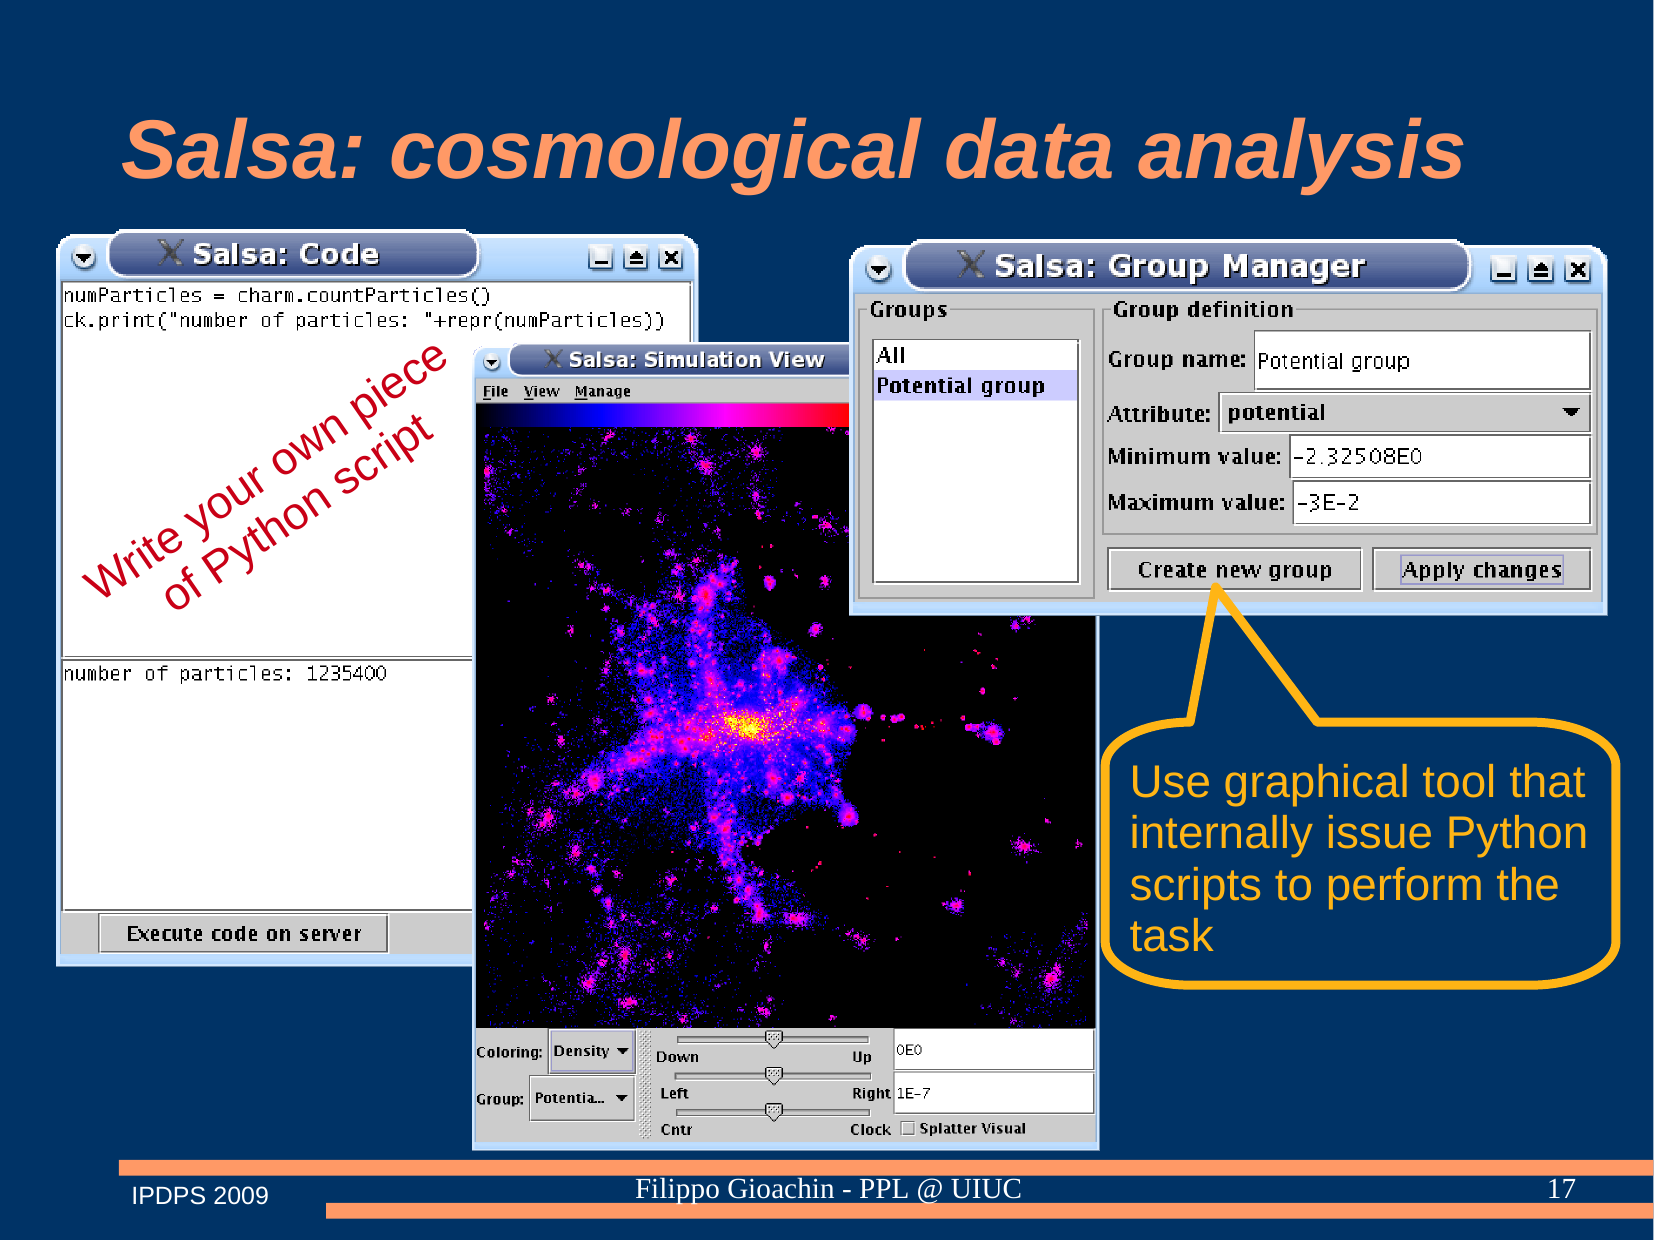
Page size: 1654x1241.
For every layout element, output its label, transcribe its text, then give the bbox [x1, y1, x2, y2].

text_box Use graphical tool that internally issue Python scripts to perform the task [1114, 748, 1604, 969]
picture [1215, 599, 1231, 616]
picture [56, 229, 1608, 1151]
title Salsa: cosmological data analysis [121, 46, 1534, 254]
text_box Write your own piece of Python script [60, 313, 504, 669]
